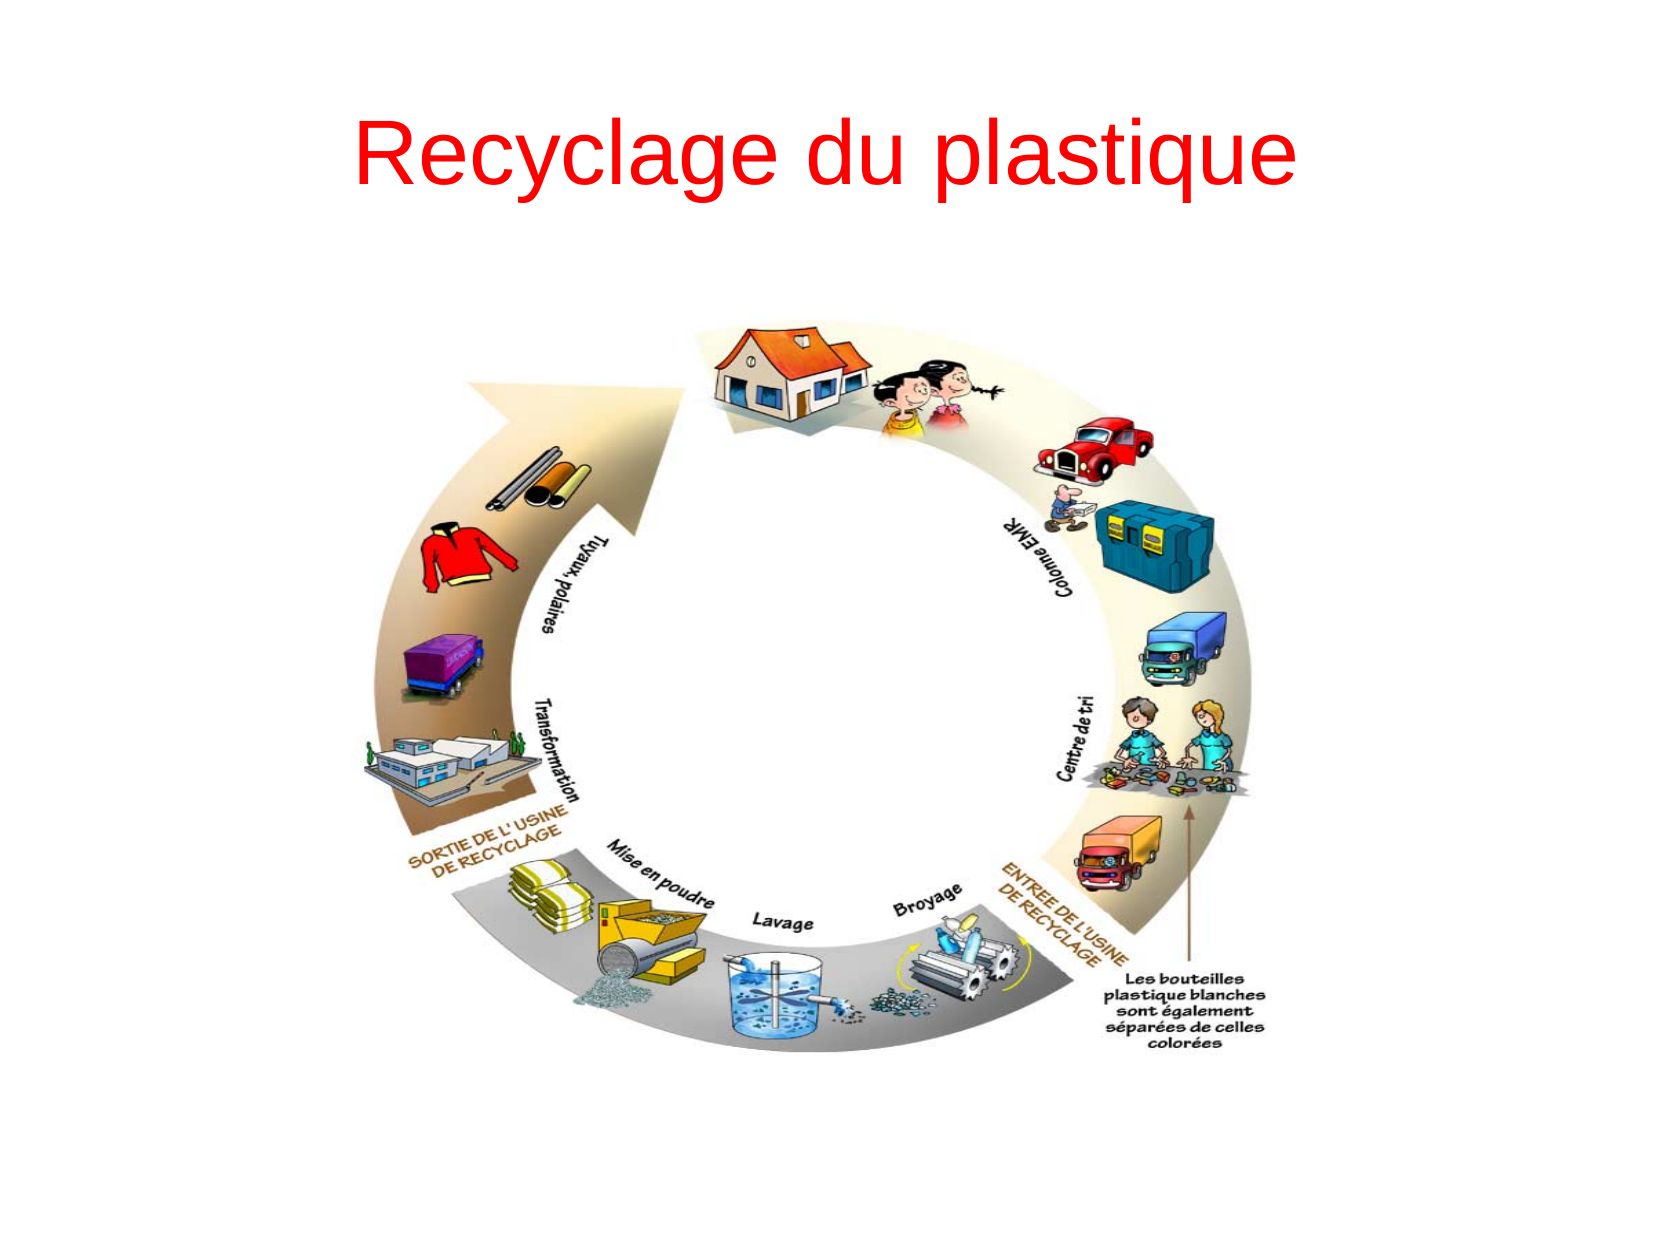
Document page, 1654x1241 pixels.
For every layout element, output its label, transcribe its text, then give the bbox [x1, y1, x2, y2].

picture [330, 295, 1289, 1087]
title Recyclage du plastique [82, 49, 1571, 257]
